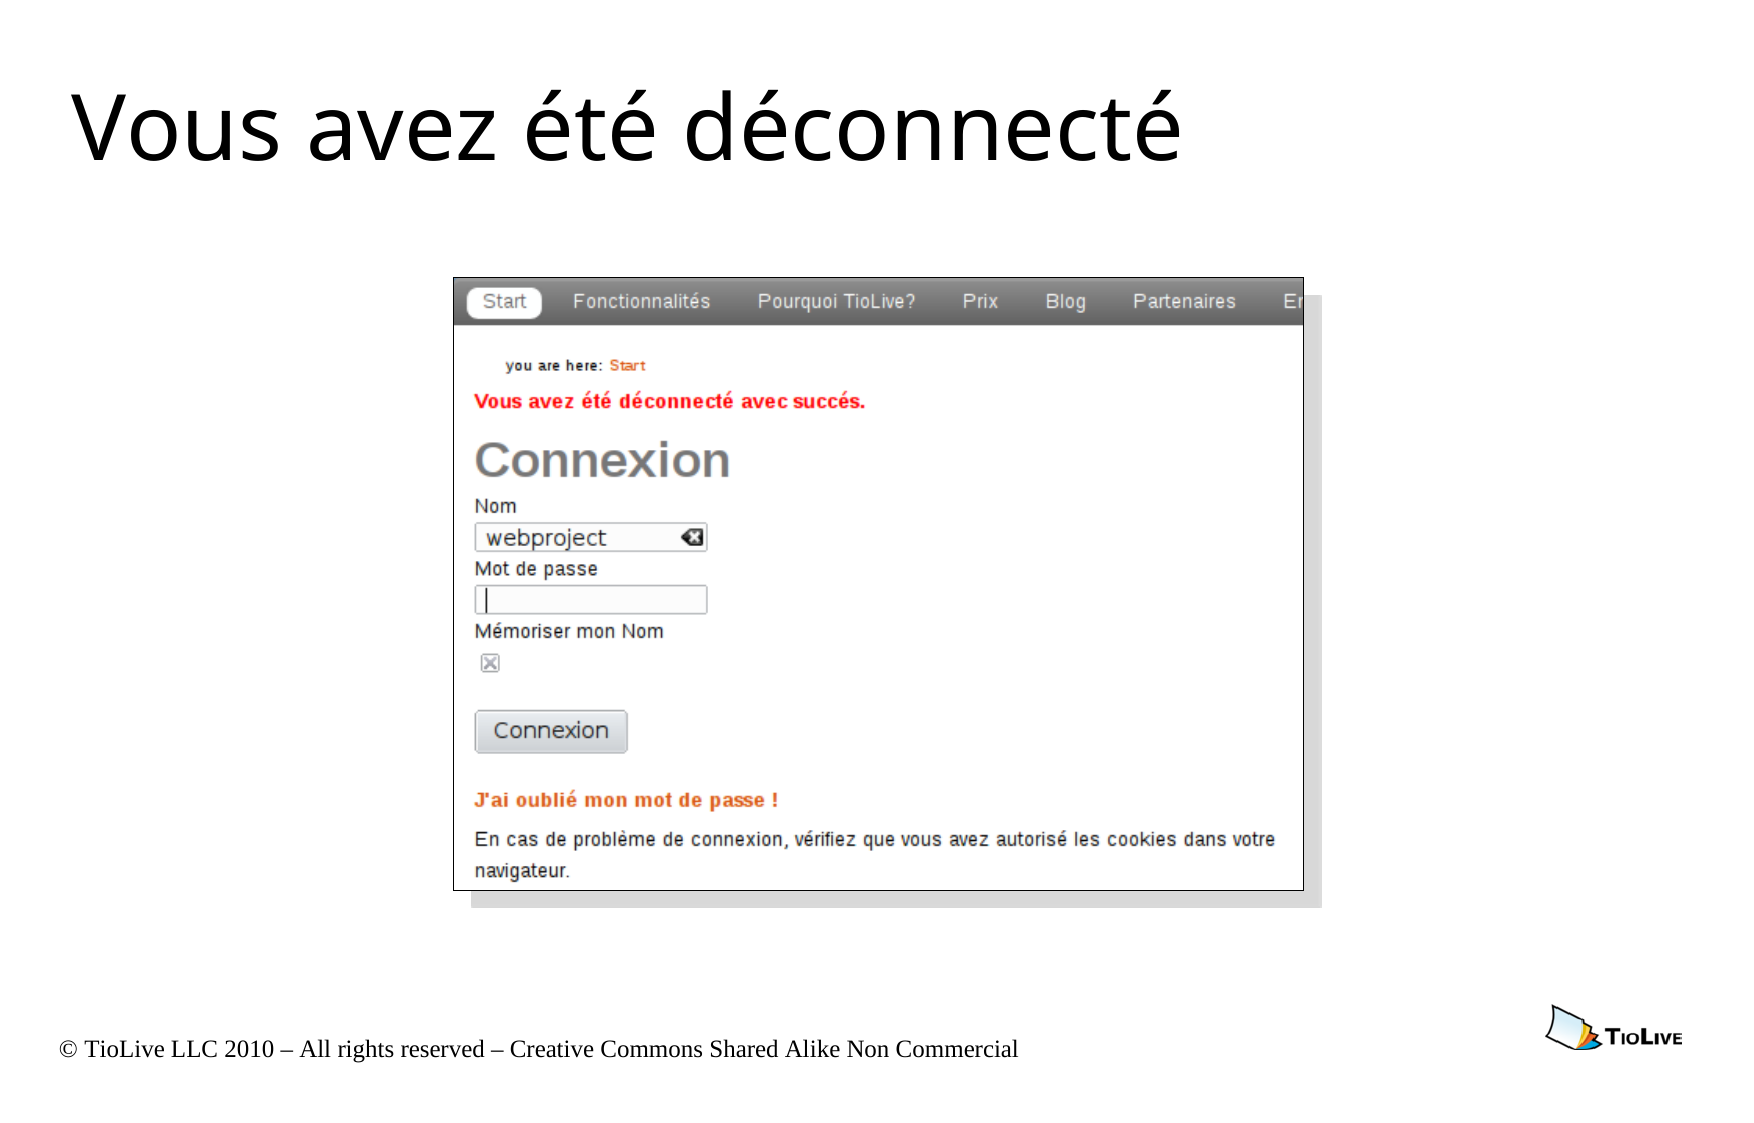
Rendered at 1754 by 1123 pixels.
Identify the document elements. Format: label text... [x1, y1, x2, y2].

title Vous avez été déconnecté [71, 63, 1707, 187]
picture [453, 277, 1304, 891]
picture [1545, 1004, 1682, 1050]
